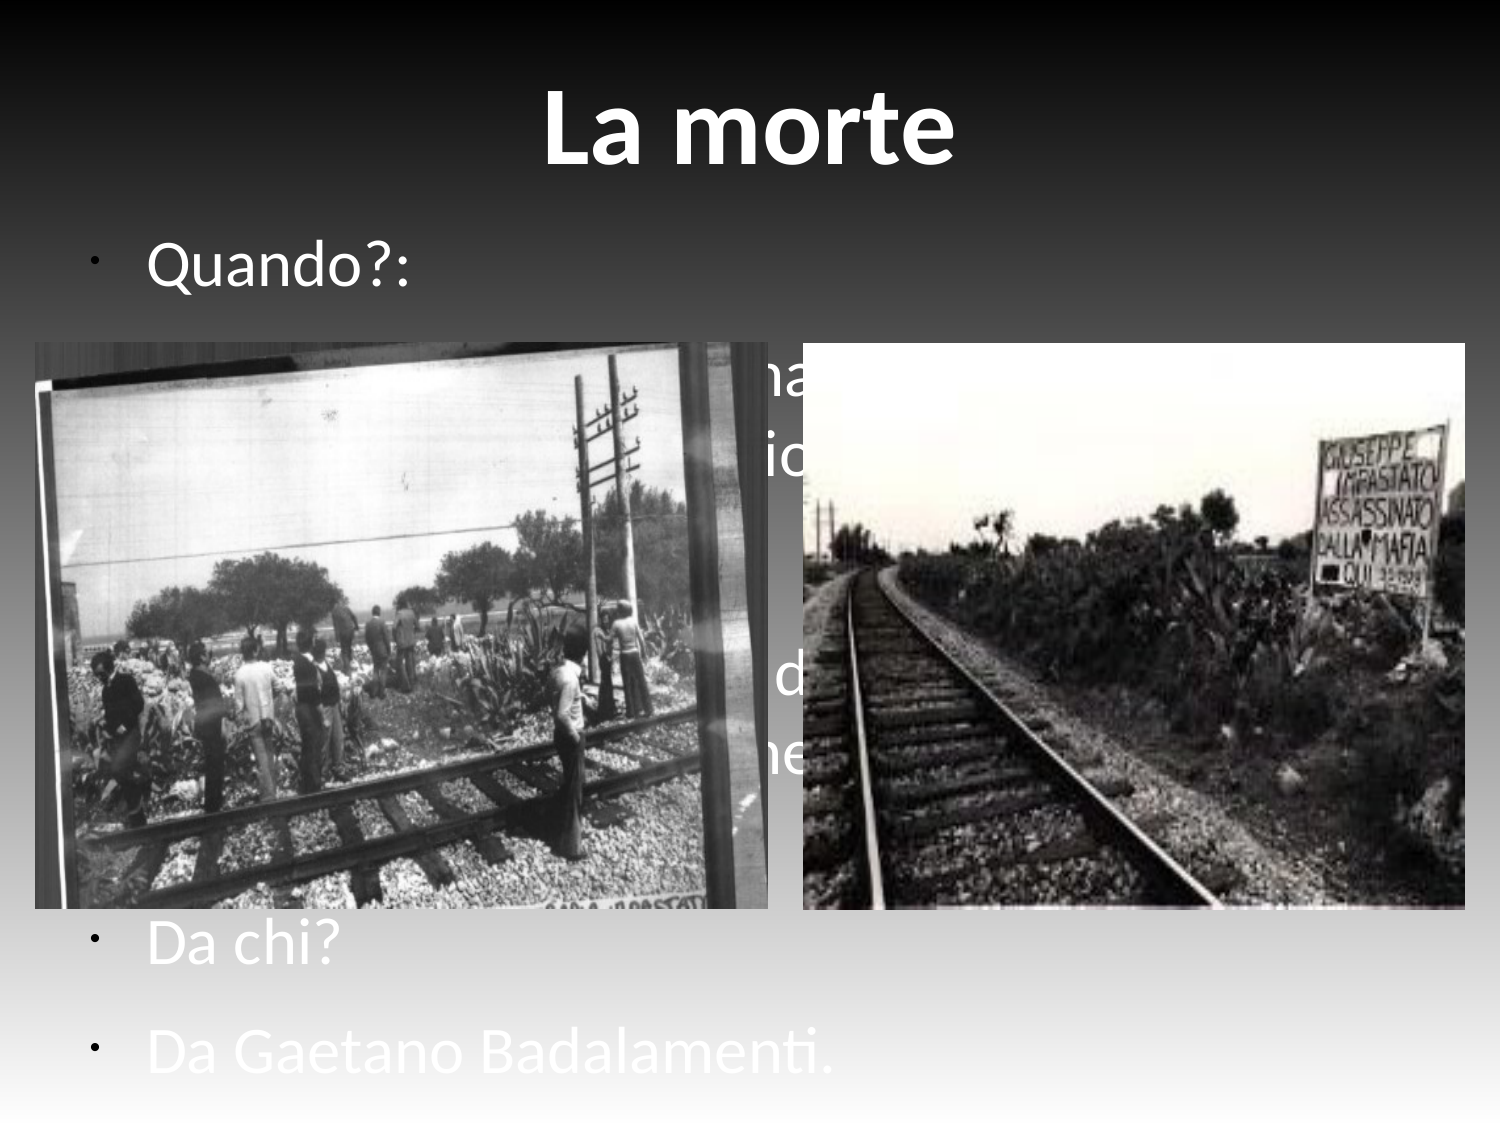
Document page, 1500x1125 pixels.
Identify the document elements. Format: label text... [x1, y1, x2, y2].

picture [803, 343, 1465, 910]
list Quando?: Viene assassinato il 9 maggio 1978, qualche giorno prima delle elezioni comunali . Come? E Dove? Il suo corpo è dilaniato da una carica di tritolo posta sui binari della linea ferrata Palermo-Trapani". Da chi? Da Gaetano Badalamenti. [75, 212, 1425, 955]
title La morte [75, 45, 1425, 212]
picture [35, 342, 768, 909]
